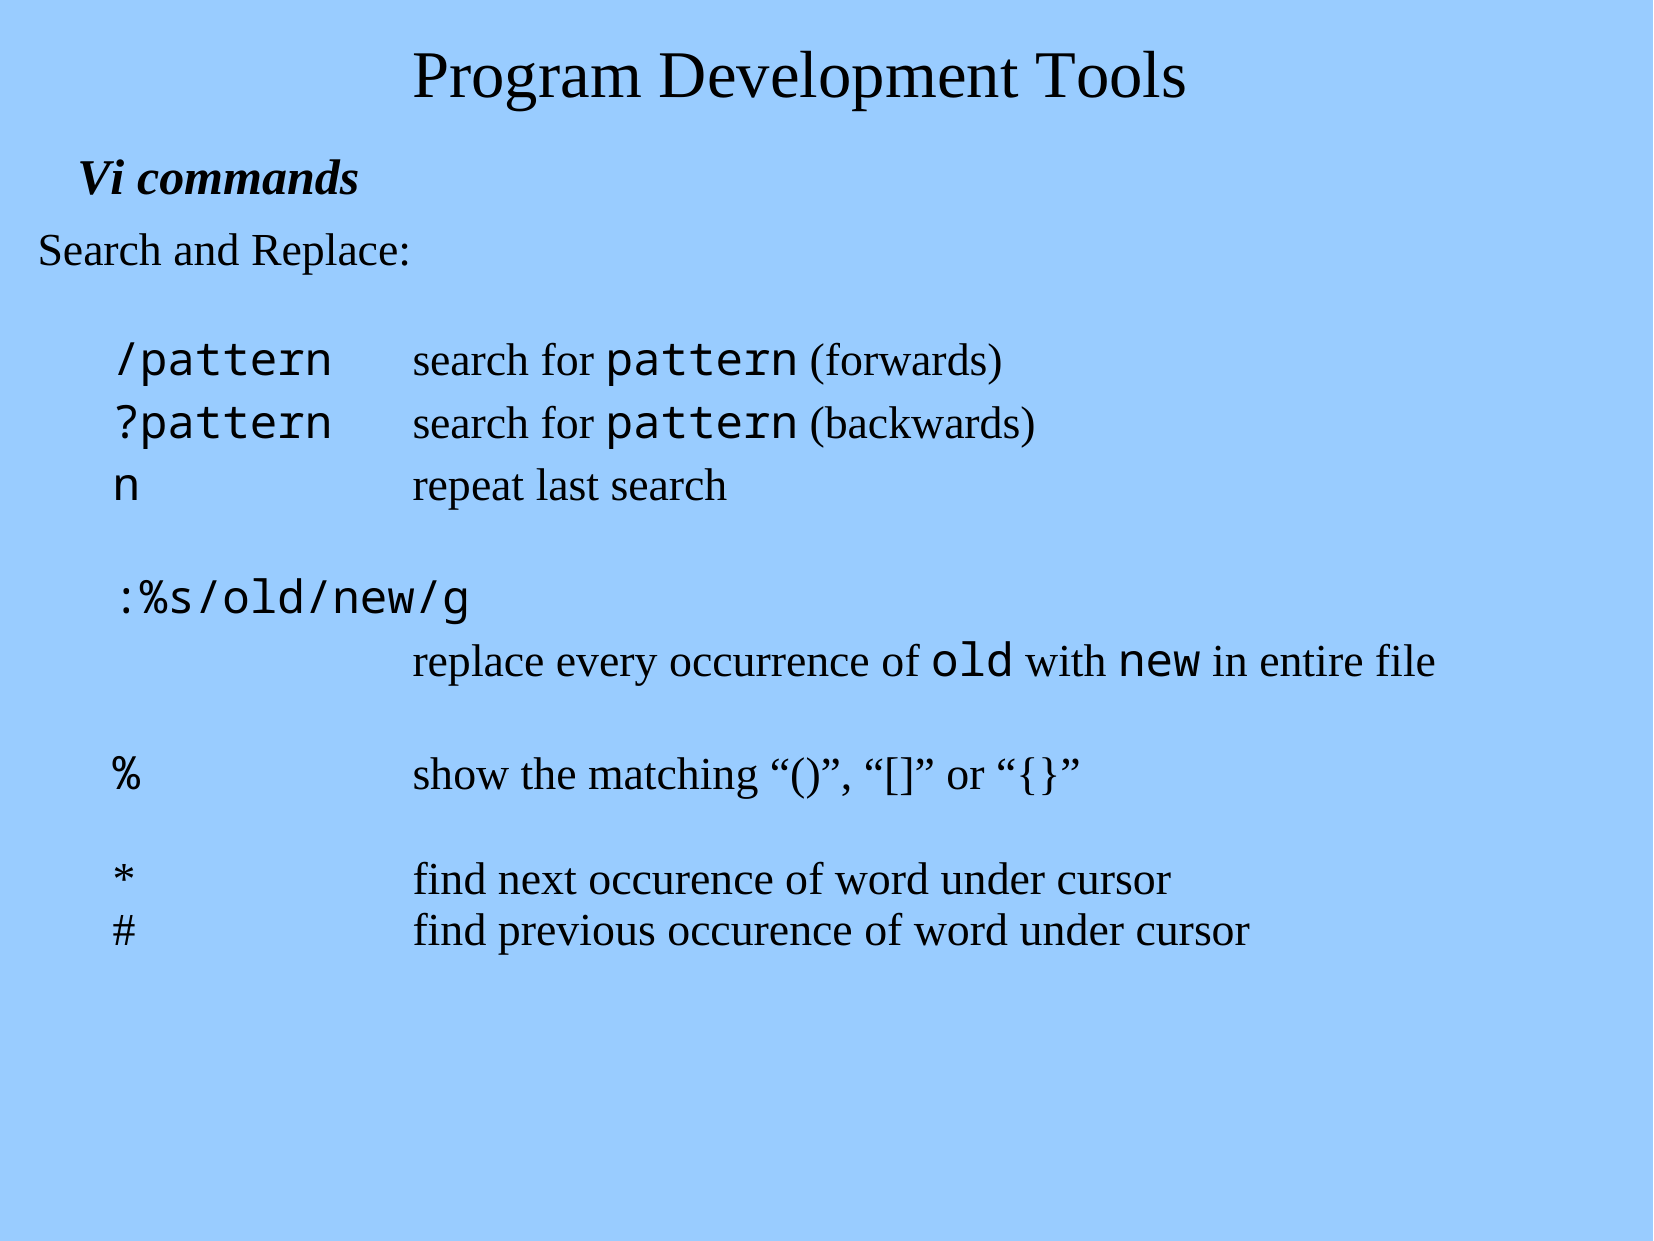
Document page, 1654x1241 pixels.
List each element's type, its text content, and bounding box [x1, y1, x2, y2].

text_box Vi commands [77, 150, 929, 206]
text_box Program Development Tools [412, 38, 1206, 113]
text_box Search and Replace: /pattern search for pattern (forwards) ?pattern search for pattern (backwards) n repeat last search :%s/old/new/g replace every occurrence of old with new in entire file % show the matching “()”, “[]” or “{}” * find next occurence of word under cursor # find previous occurence of word under cursor [37, 225, 1575, 1190]
